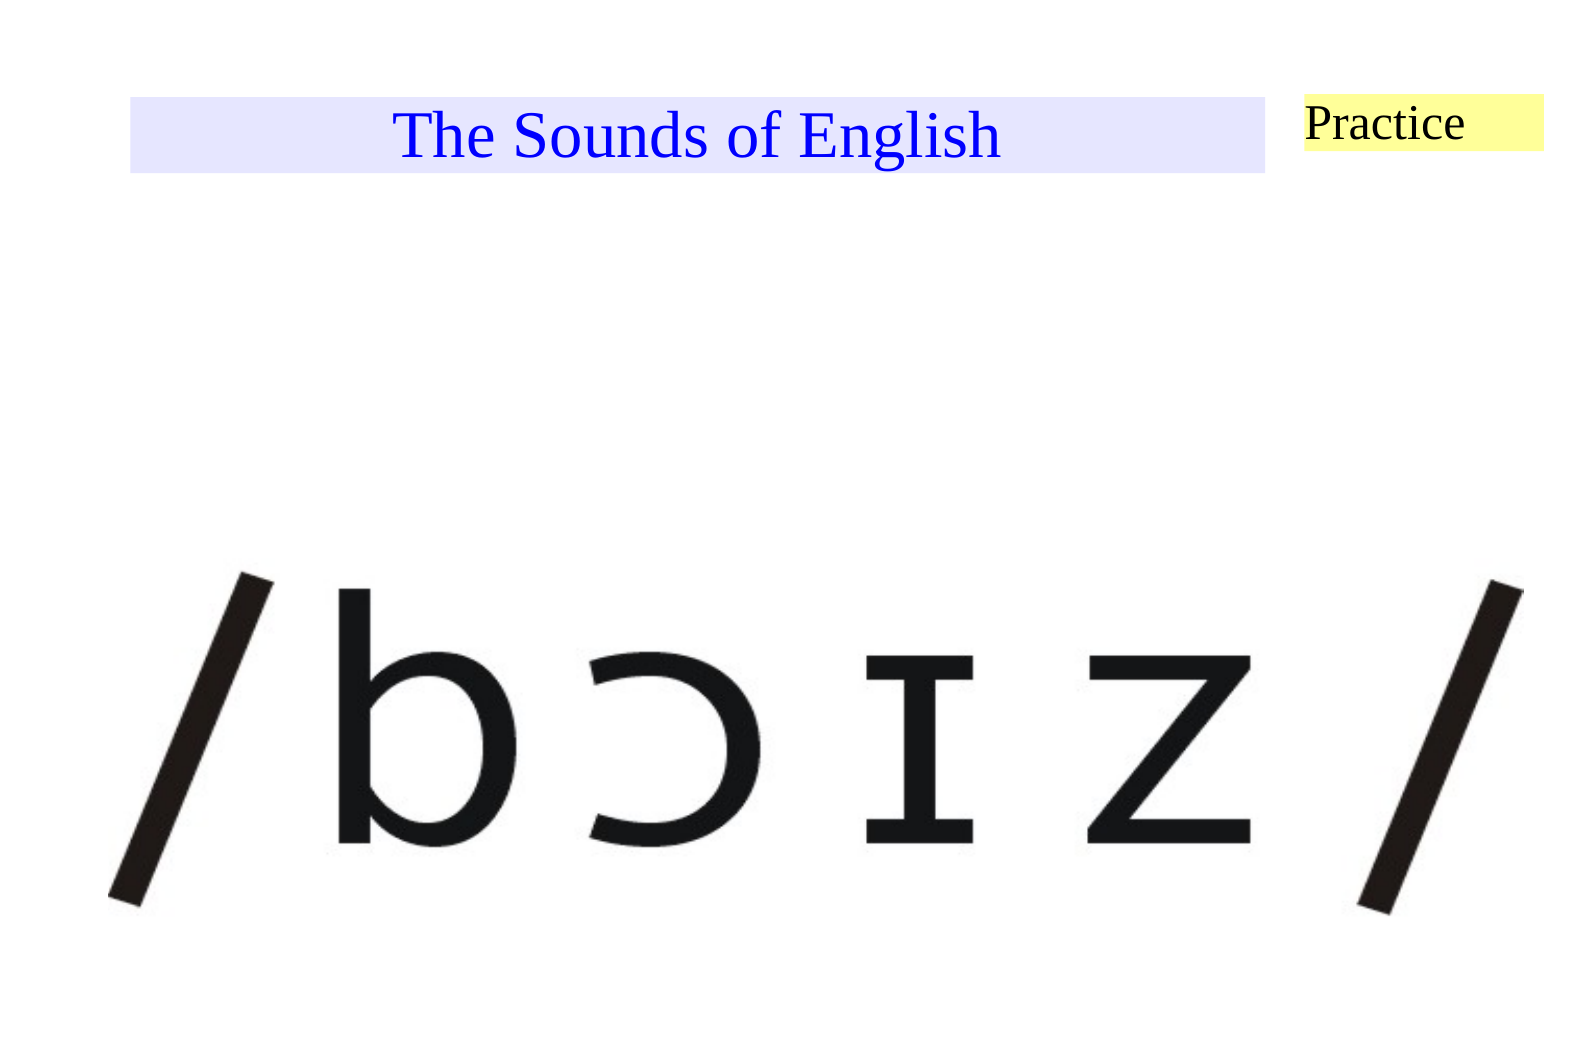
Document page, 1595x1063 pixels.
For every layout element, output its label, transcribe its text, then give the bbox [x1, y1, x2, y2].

text_box The Sounds of English [130, 97, 1266, 174]
text_box Practice [1304, 94, 1544, 152]
picture [108, 500, 1524, 944]
